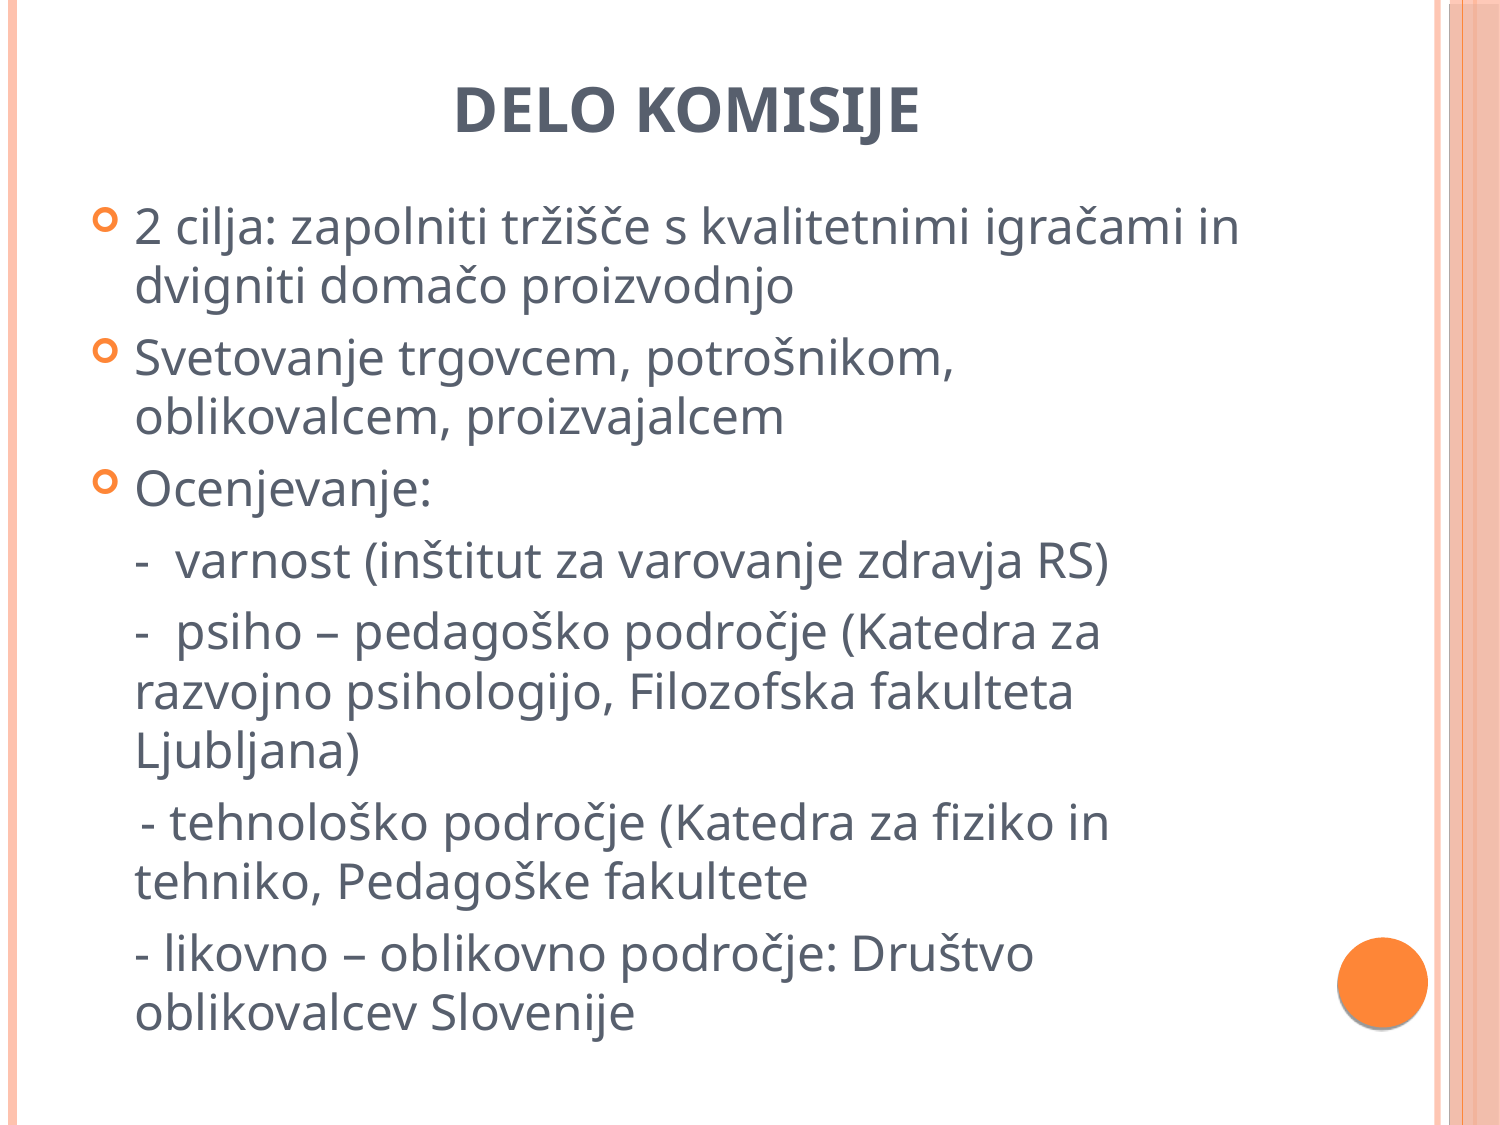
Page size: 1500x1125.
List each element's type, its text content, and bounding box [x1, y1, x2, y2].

list 2 cilja: zapolniti tržišče s kvalitetnimi igračami in dvigniti domačo proizvodnjo Svetovanje trgovcem, potrošnikom, oblikovalcem, proizvajalcem Ocenjevanje: - varnost (inštitut za varovanje zdravja RS) - psiho – pedagoško področje (Katedra za razvojno psihologijo, Filozofska fakulteta Ljubljana) - tehnološko področje (Katedra za fiziko in tehniko, Pedagoške fakultete - likovno – oblikovno področje: Društvo oblikovalcev Slovenije [75, 187, 1300, 1125]
title DELO KOMISIJE [75, 0, 1300, 153]
